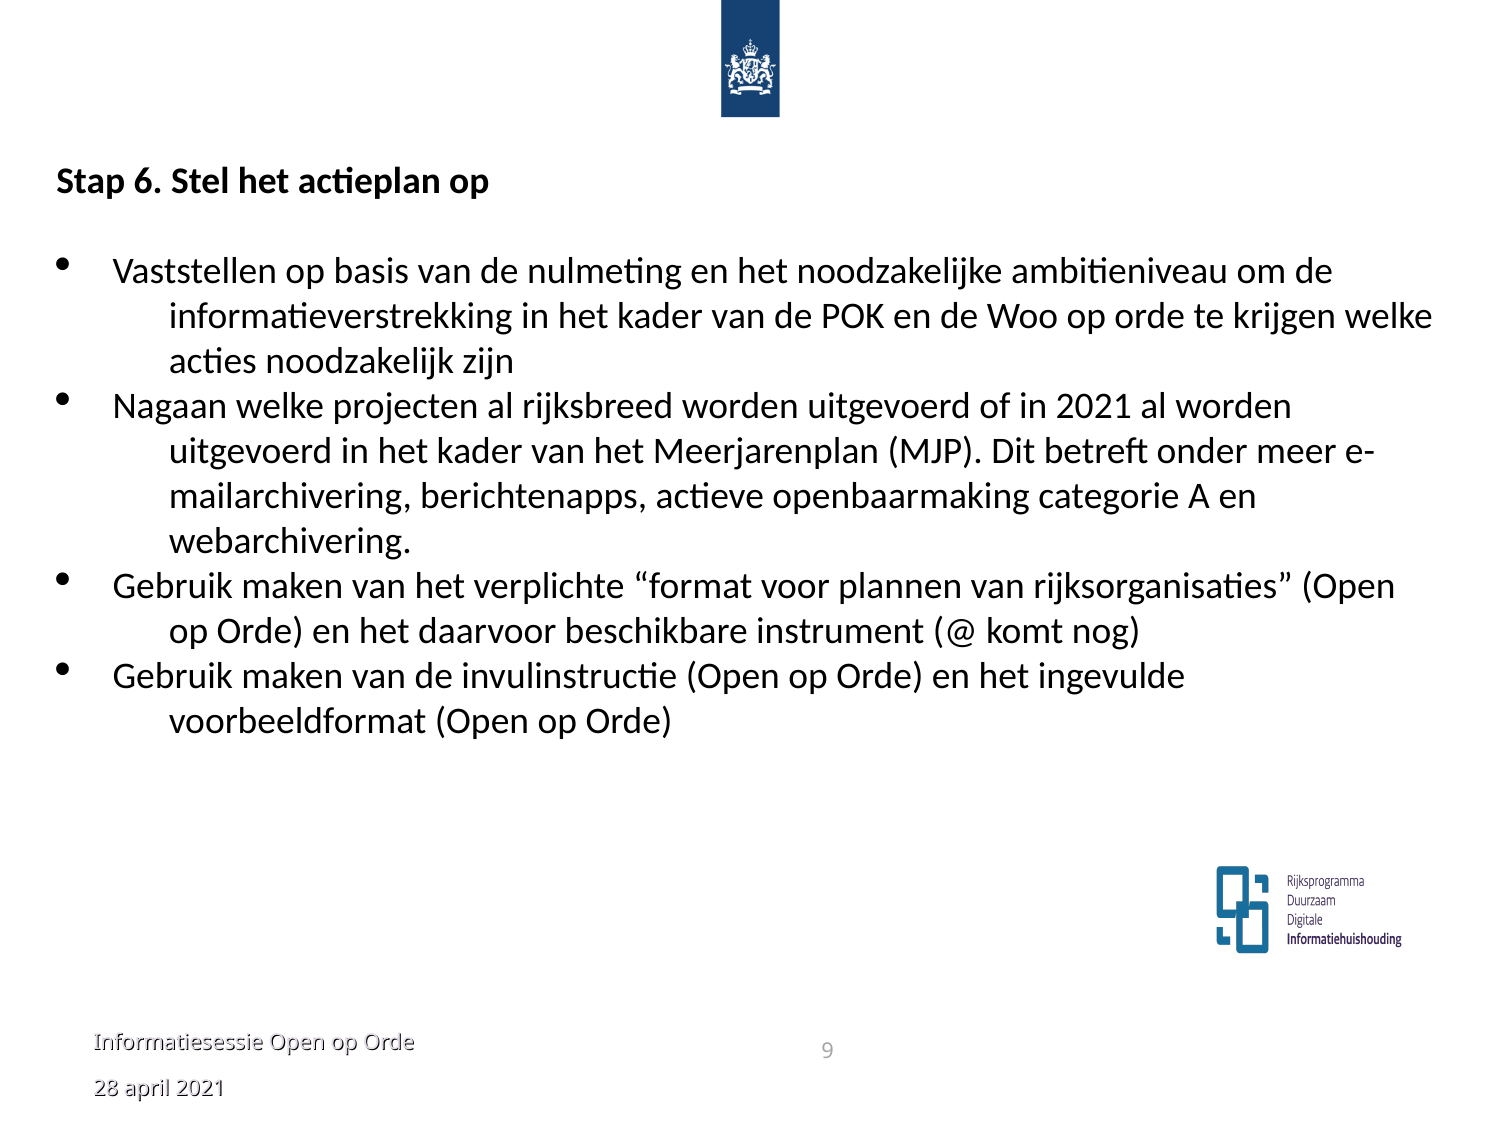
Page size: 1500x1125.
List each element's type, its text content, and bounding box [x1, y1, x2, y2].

text_box 9 [806, 1020, 1423, 1074]
text_box Stap 6. Stel het actieplan op Vaststellen op basis van de nulmeting en het noodzakelijke ambitieniveau om de informatieverstrekking in het kader van de POK en de Woo op orde te krijgen welke acties noodzakelijk zijn Nagaan welke projecten al rijksbreed worden uitgevoerd of in 2021 al worden uitgevoerd in het kader van het Meerjarenplan (MJP). Dit betreft onder meer e-mailarchivering, berichtenapps, actieve openbaarmaking categorie A en webarchivering. Gebruik maken van het verplichte “format voor plannen van rijksorganisaties” (Open op Orde) en het daarvoor beschikbare instrument (@ komt nog) Gebruik maken van de invulinstructie (Open op Orde) en het ingevulde voorbeeldformat (Open op Orde) [41, 149, 1459, 749]
text_box Informatiesessie Open op Orde [78, 1020, 694, 1074]
text_box 28 april 2021 [78, 1074, 694, 1117]
